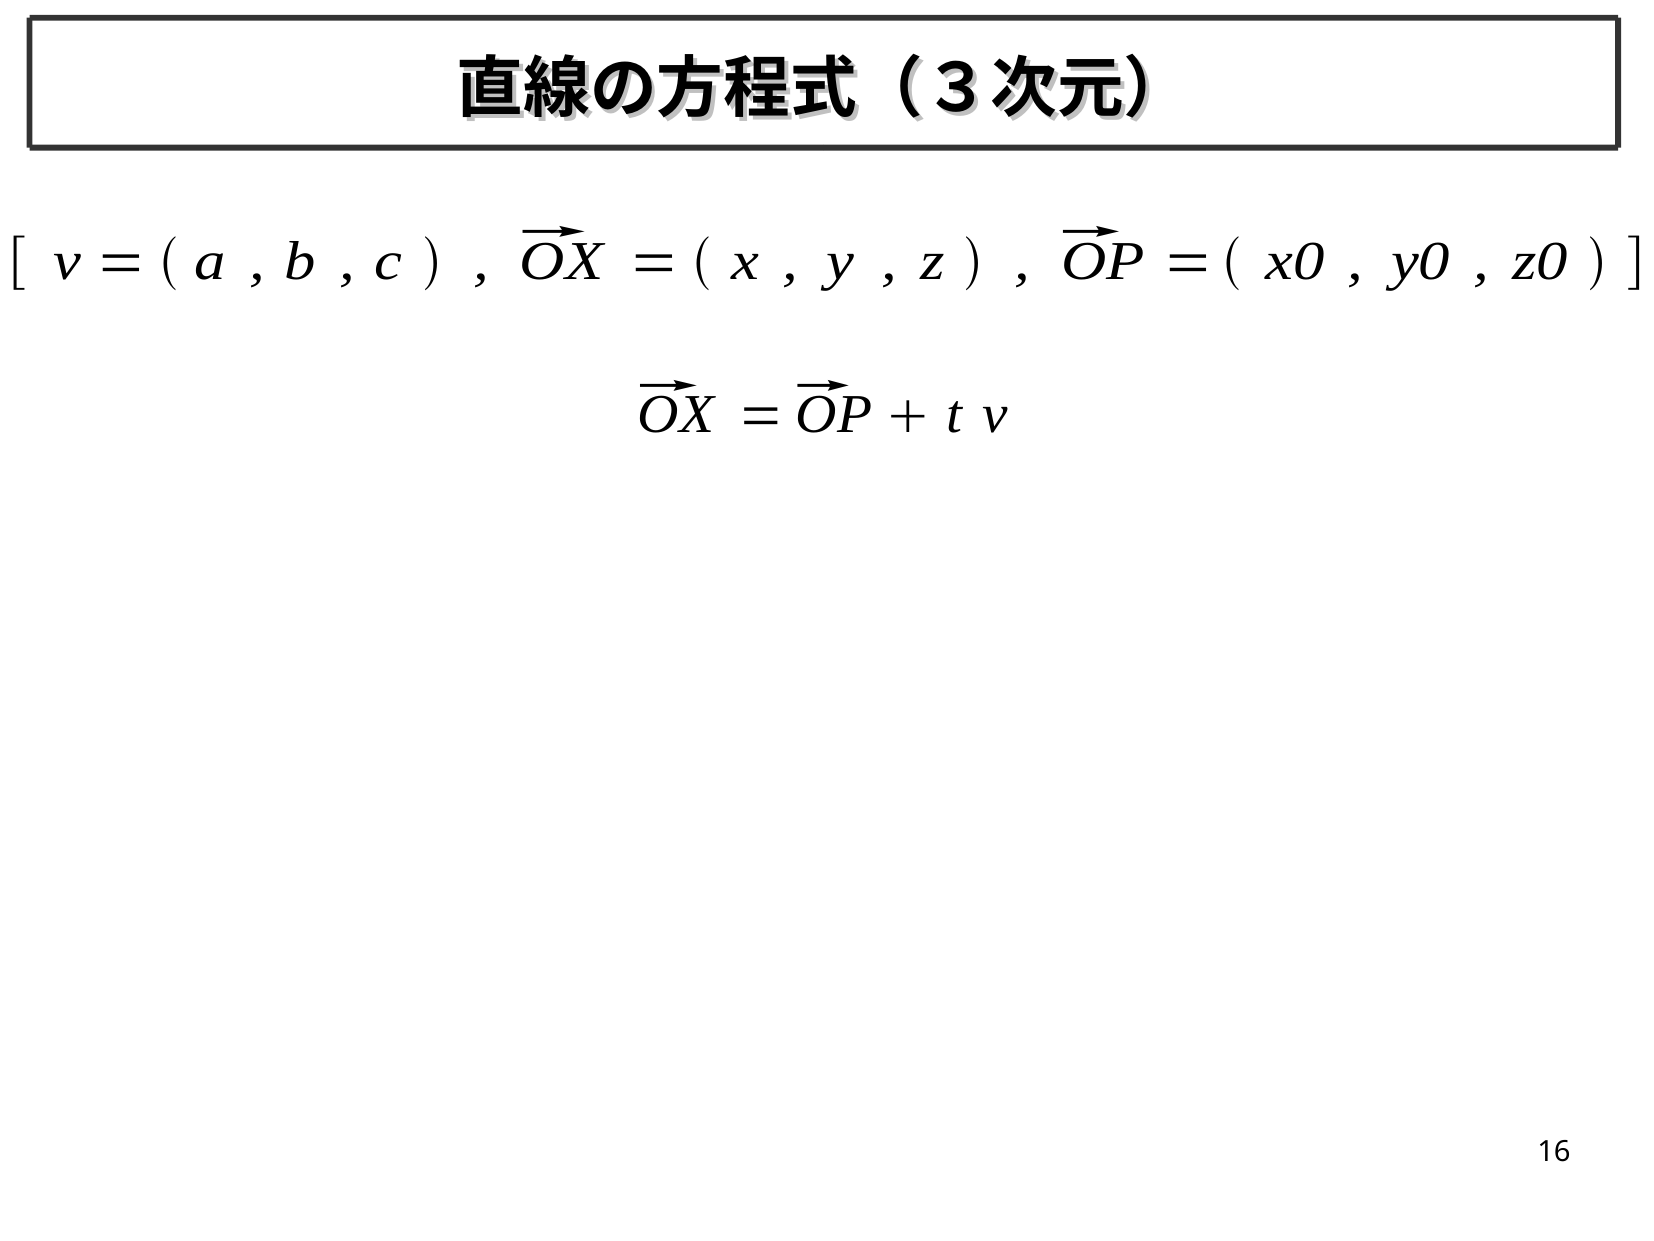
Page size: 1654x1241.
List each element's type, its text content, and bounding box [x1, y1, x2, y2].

chart [0, 224, 1654, 294]
chart [620, 377, 1022, 448]
text_box 直線の方程式（３次元） [29, 17, 1619, 148]
